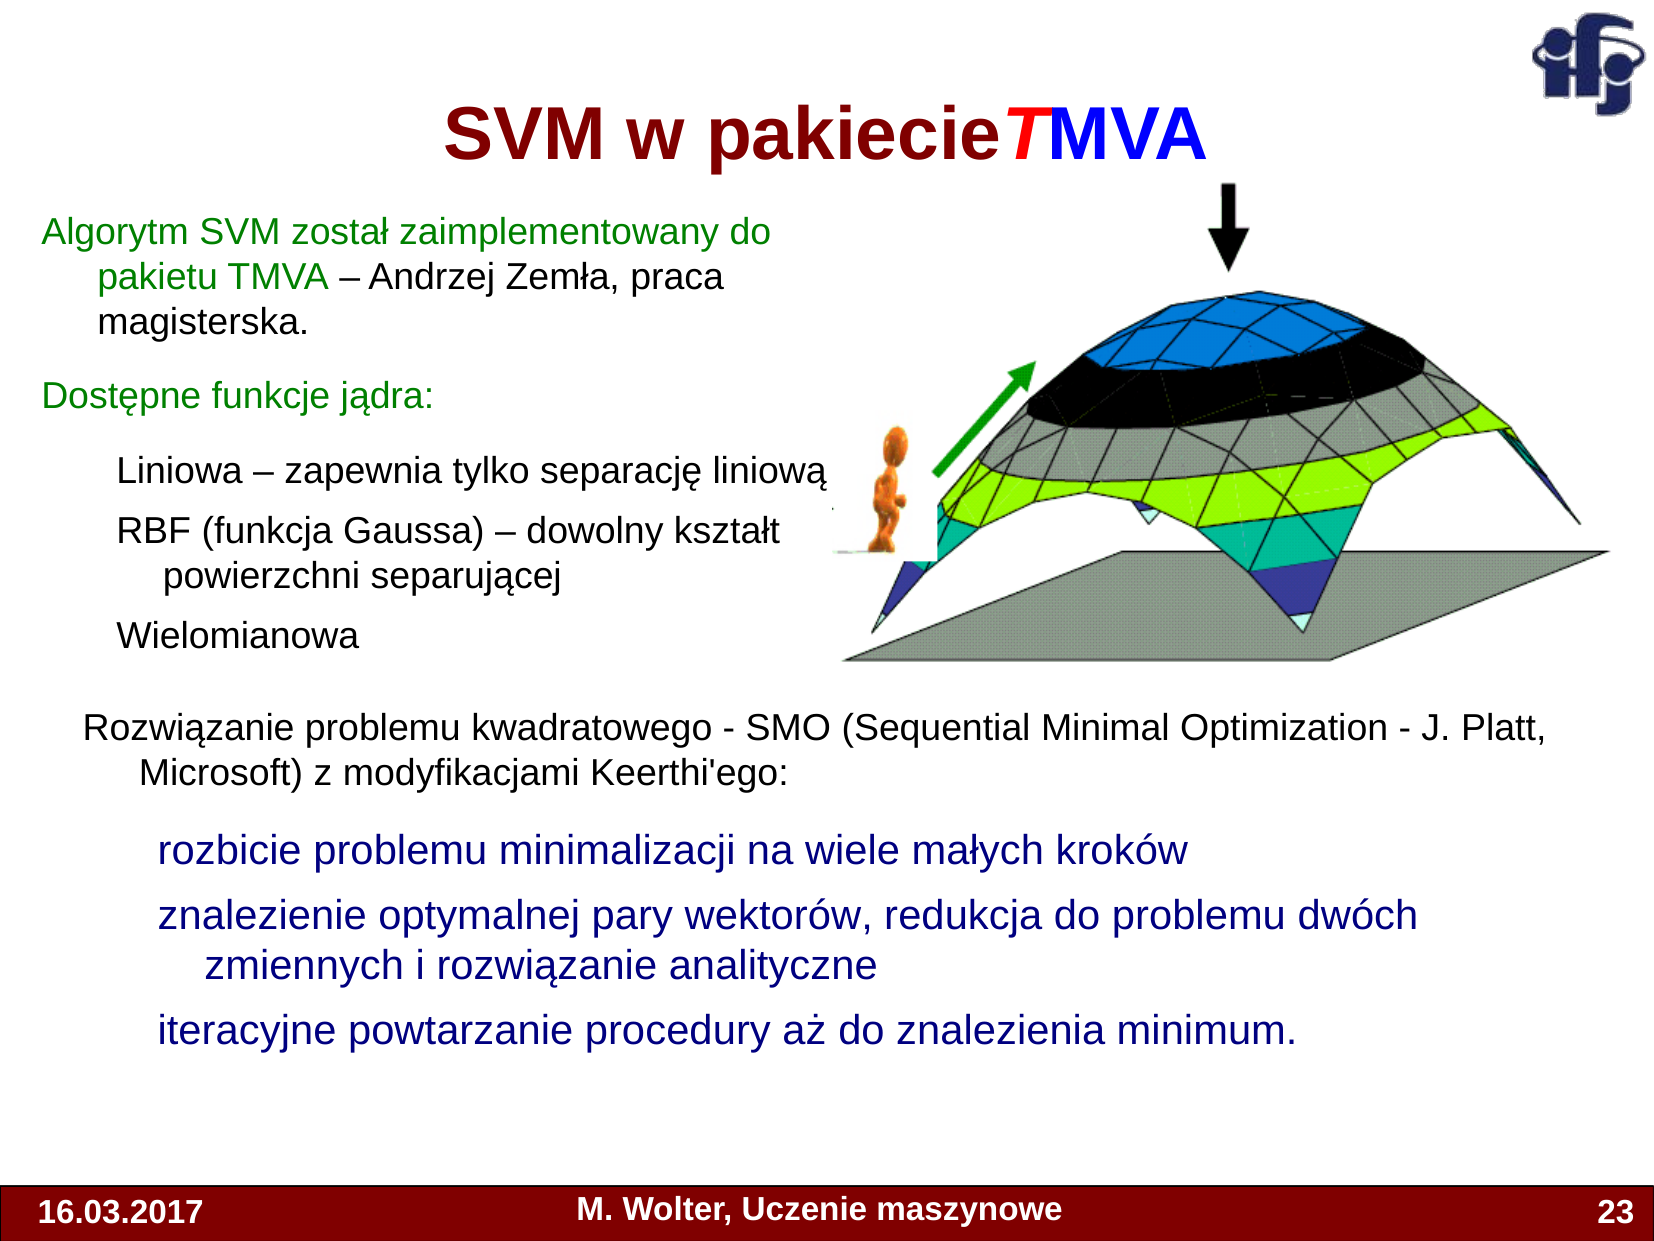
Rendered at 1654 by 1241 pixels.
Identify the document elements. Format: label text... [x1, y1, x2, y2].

list Algorytm SVM został zaimplementowany do pakietu TMVA – Andrzej Zemła, praca magisterska. Dostępne funkcje jądra: Liniowa – zapewnia tylko separację liniową RBF (funkcja Gaussa) – dowolny kształt powierzchni separującej Wielomianowa [41, 206, 869, 1117]
list Rozwiązanie problemu kwadratowego - SMO (Sequential Minimal Optimization - J. Platt, Microsoft) z modyfikacjami Keerthi'ego: rozbicie problemu minimalizacji na wiele małych kroków znalezienie optymalnej pary wektorów, redukcja do problemu dwóch zmiennych i rozwiązanie analityczne iteracyjne powtarzanie procedury aż do znalezienia minimum. [82, 702, 1613, 1241]
picture [1525, 0, 1654, 129]
title SVM w pakiecieTMVA [82, 25, 1571, 233]
picture [869, 174, 1618, 671]
